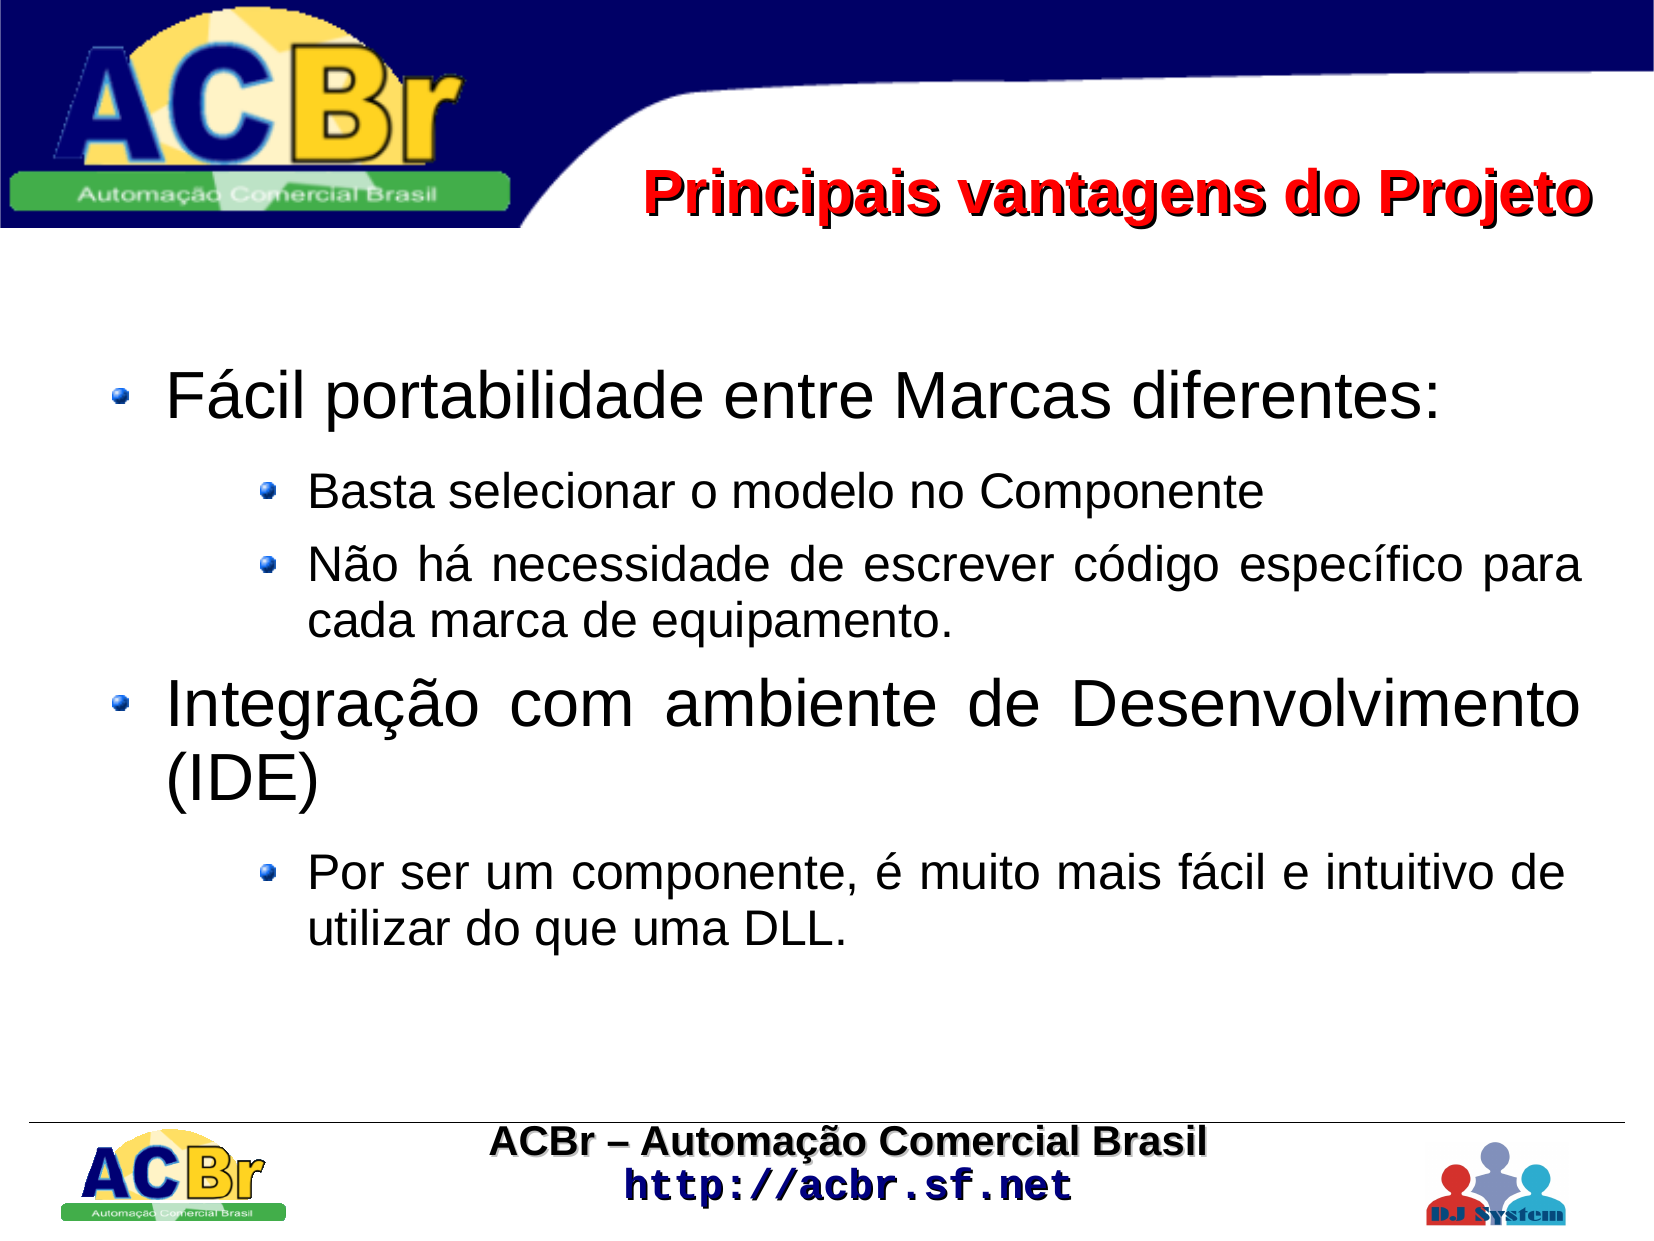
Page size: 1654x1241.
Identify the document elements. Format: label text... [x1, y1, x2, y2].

picture [59, 1127, 287, 1224]
title Principais vantagens do Projeto [604, 108, 1631, 277]
picture [1425, 1142, 1569, 1227]
picture [0, 0, 1654, 228]
list Fácil portabilidade entre Marcas diferentes: Basta selecionar o modelo no Componente Não há necessidade de escrever código específico para cada marca de equipamento. Integração com ambiente de Desenvolvimento (IDE) Por ser um componente, é muito mais fácil e intuitivo de utilizar do que uma DLL. [94, 358, 1583, 1046]
